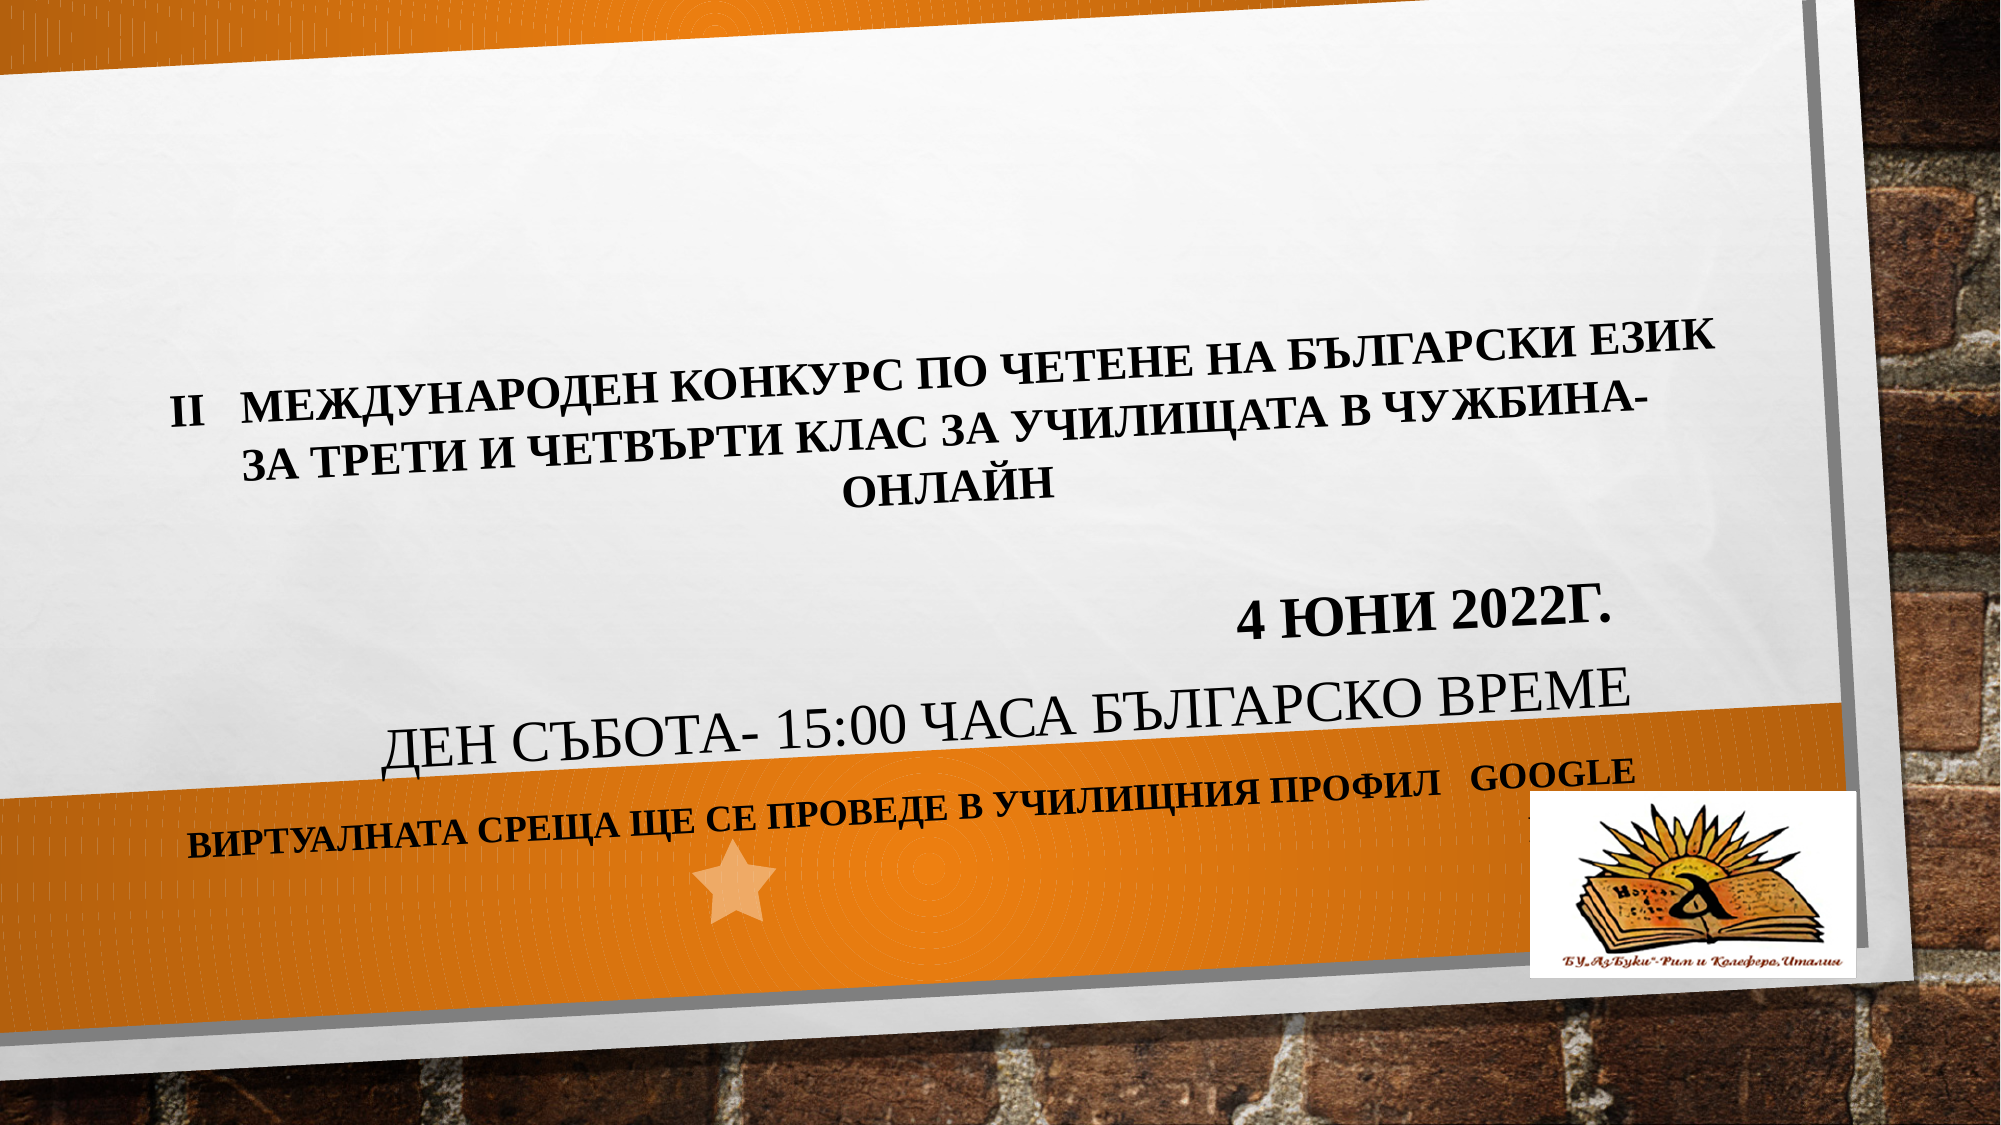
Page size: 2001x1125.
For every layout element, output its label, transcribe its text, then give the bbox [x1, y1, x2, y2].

picture [1530, 791, 1857, 980]
title II Международен конкурс по четене на български език за трети и четвърти клас за училищата в чужбина- онлайн [120, 16, 1758, 607]
subtitle 4 юни 2022г. Ден събота- 15:00 часа българско време Виртуалната среща ще се проведе в училищния профил Google meet [159, 533, 1763, 708]
